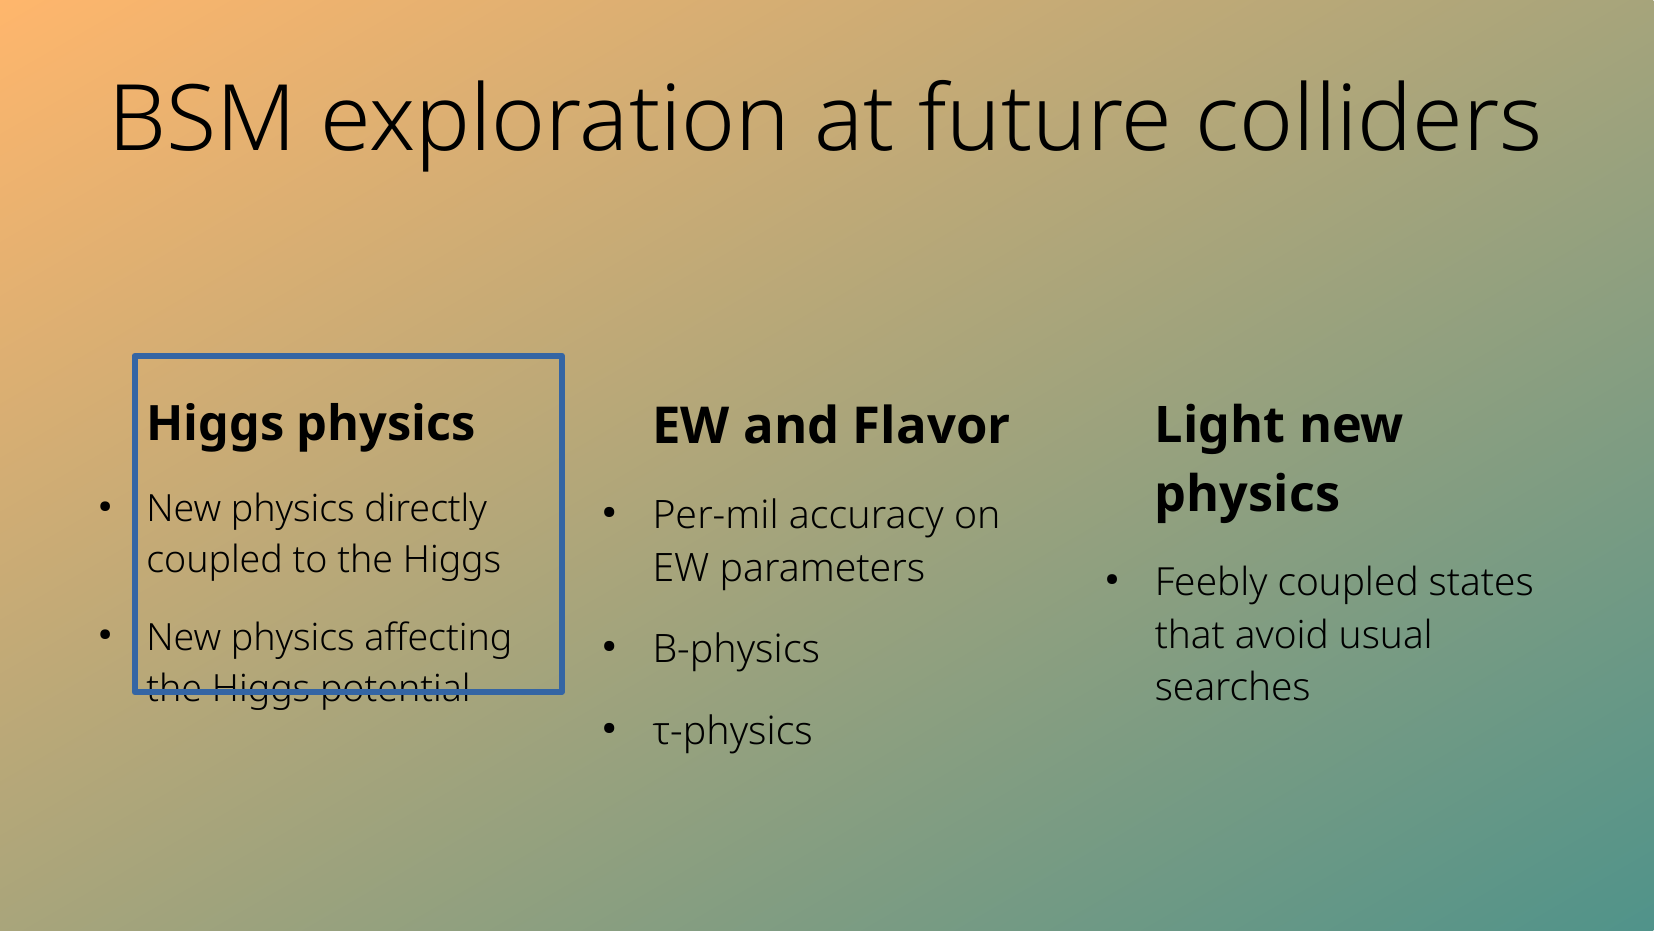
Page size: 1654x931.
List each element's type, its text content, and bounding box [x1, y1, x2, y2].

list Higgs physics New physics directly coupled to the Higgs New physics affecting the Higgs potential [82, 388, 562, 713]
title BSM exploration at future colliders [82, 37, 1571, 193]
list Higgs physics New physics directly coupled to the Higgs New physics affecting the Higgs potential [138, 388, 559, 689]
list Light new physics Feebly coupled states that avoid usual searches [1088, 388, 1569, 713]
list EW and Flavor Per-mil accuracy on EW parameters B-physics τ-physics [585, 388, 1065, 758]
